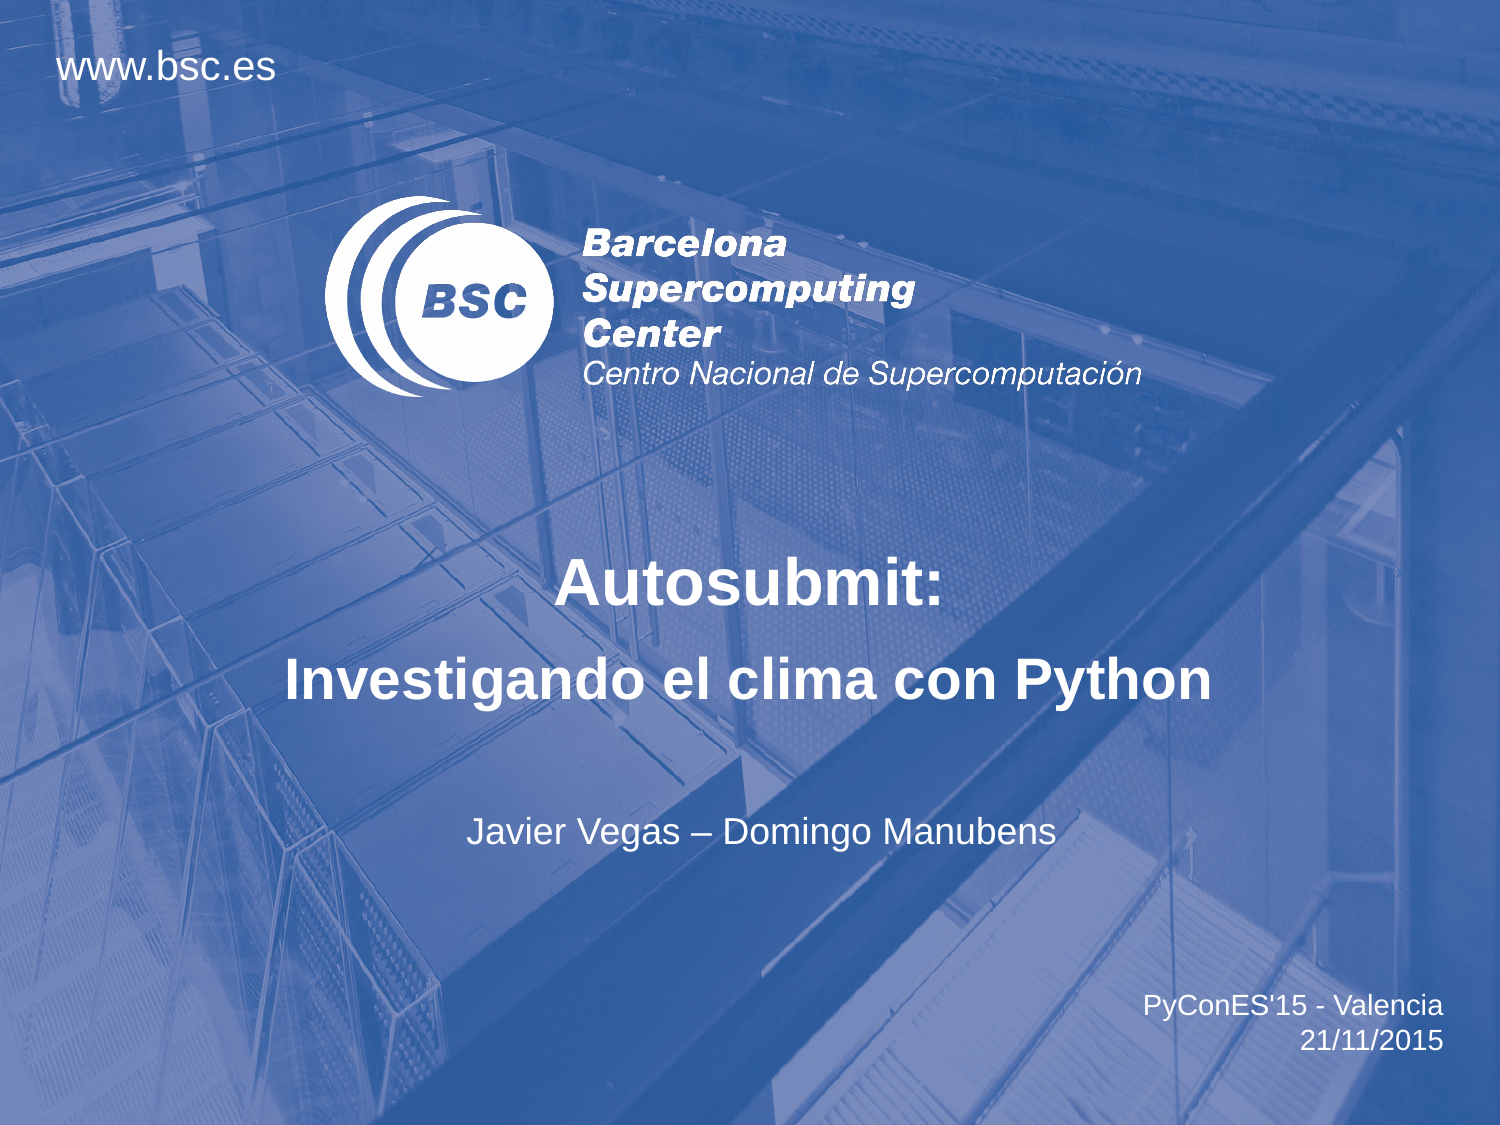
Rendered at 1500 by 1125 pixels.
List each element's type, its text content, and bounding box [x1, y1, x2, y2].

picture [0, 0, 1500, 1125]
title Autosubmit: [112, 503, 1388, 626]
text_box Javier Vegas – Domingo Manubens [230, 799, 1294, 860]
text_box PyConES'15 - Valencia 21/11/2015 [1057, 979, 1459, 1064]
subtitle Investigando el clima con Python [225, 633, 1275, 776]
